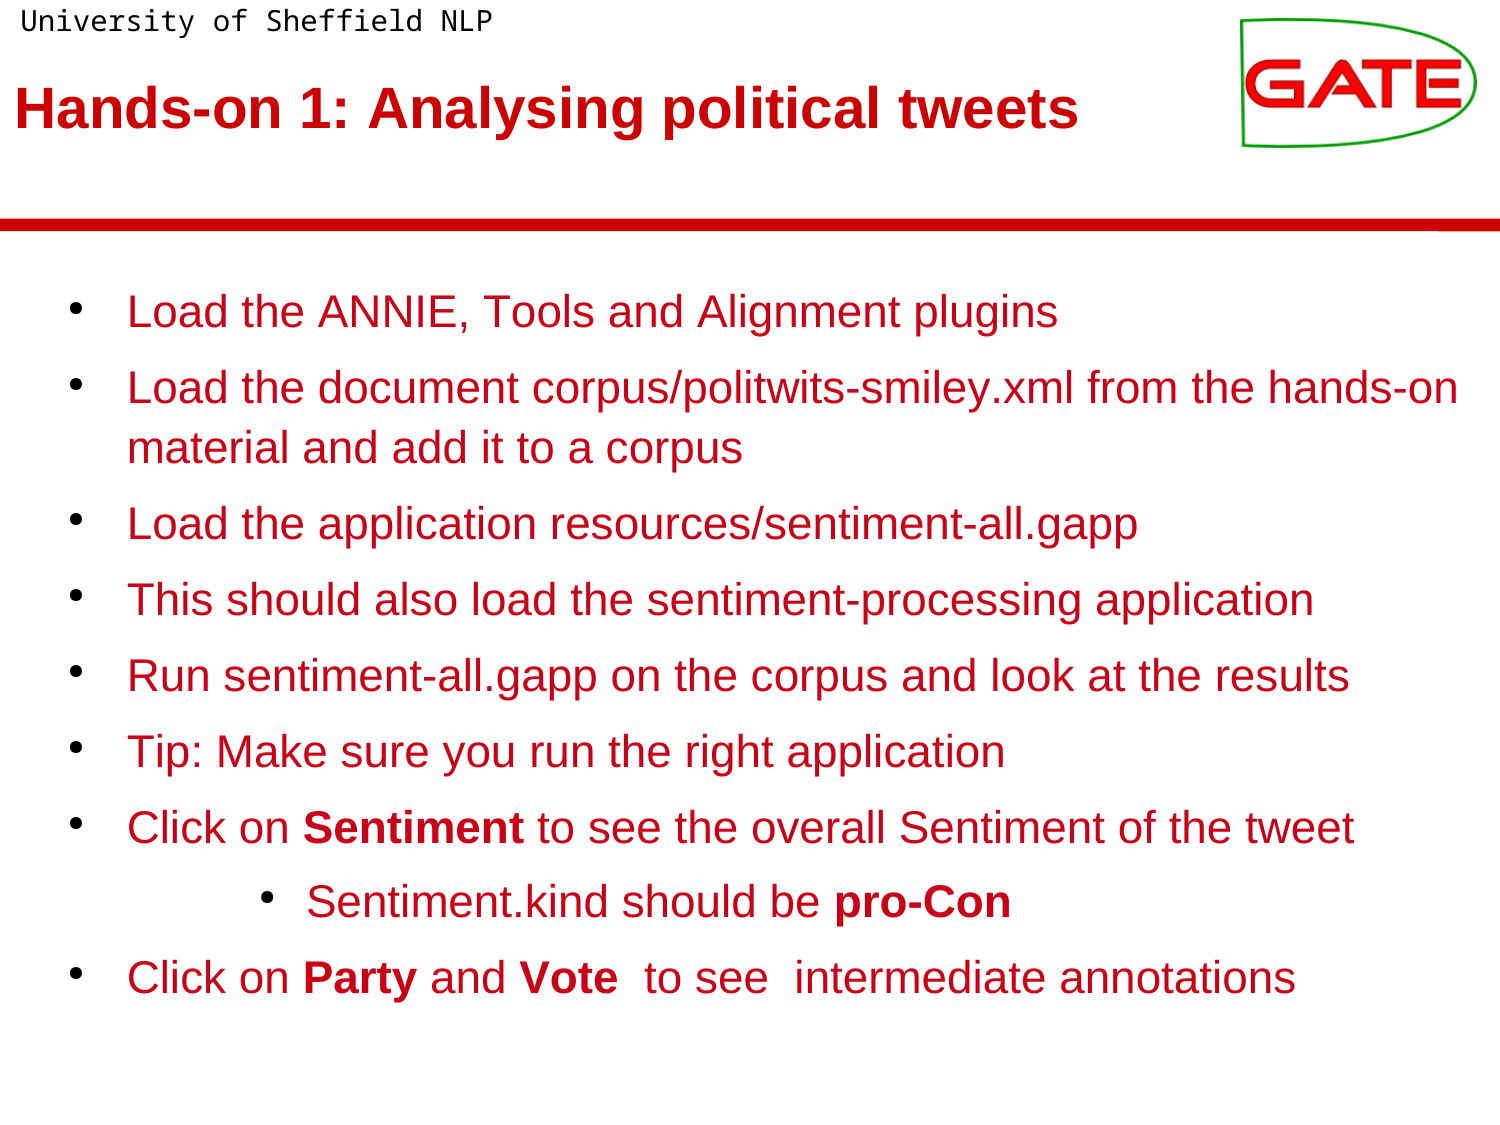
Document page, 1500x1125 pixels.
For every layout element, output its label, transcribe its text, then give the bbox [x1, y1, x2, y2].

title Hands-on 1: Analysing political tweets [0, 4, 1239, 213]
picture [1240, 18, 1477, 148]
list Load the ANNIE, Tools and Alignment plugins Load the document corpus/politwits-smiley.xml from the hands-on material and add it to a corpus Load the application resources/sentiment-all.gapp This should also load the sentiment-processing application Run sentiment-all.gapp on the corpus and look at the results Tip: Make sure you run the right application Click on Sentiment to see the overall Sentiment of the tweet Sentiment.kind should be pro-Con Click on Party and Vote to see intermediate annotations [53, 269, 1500, 1029]
